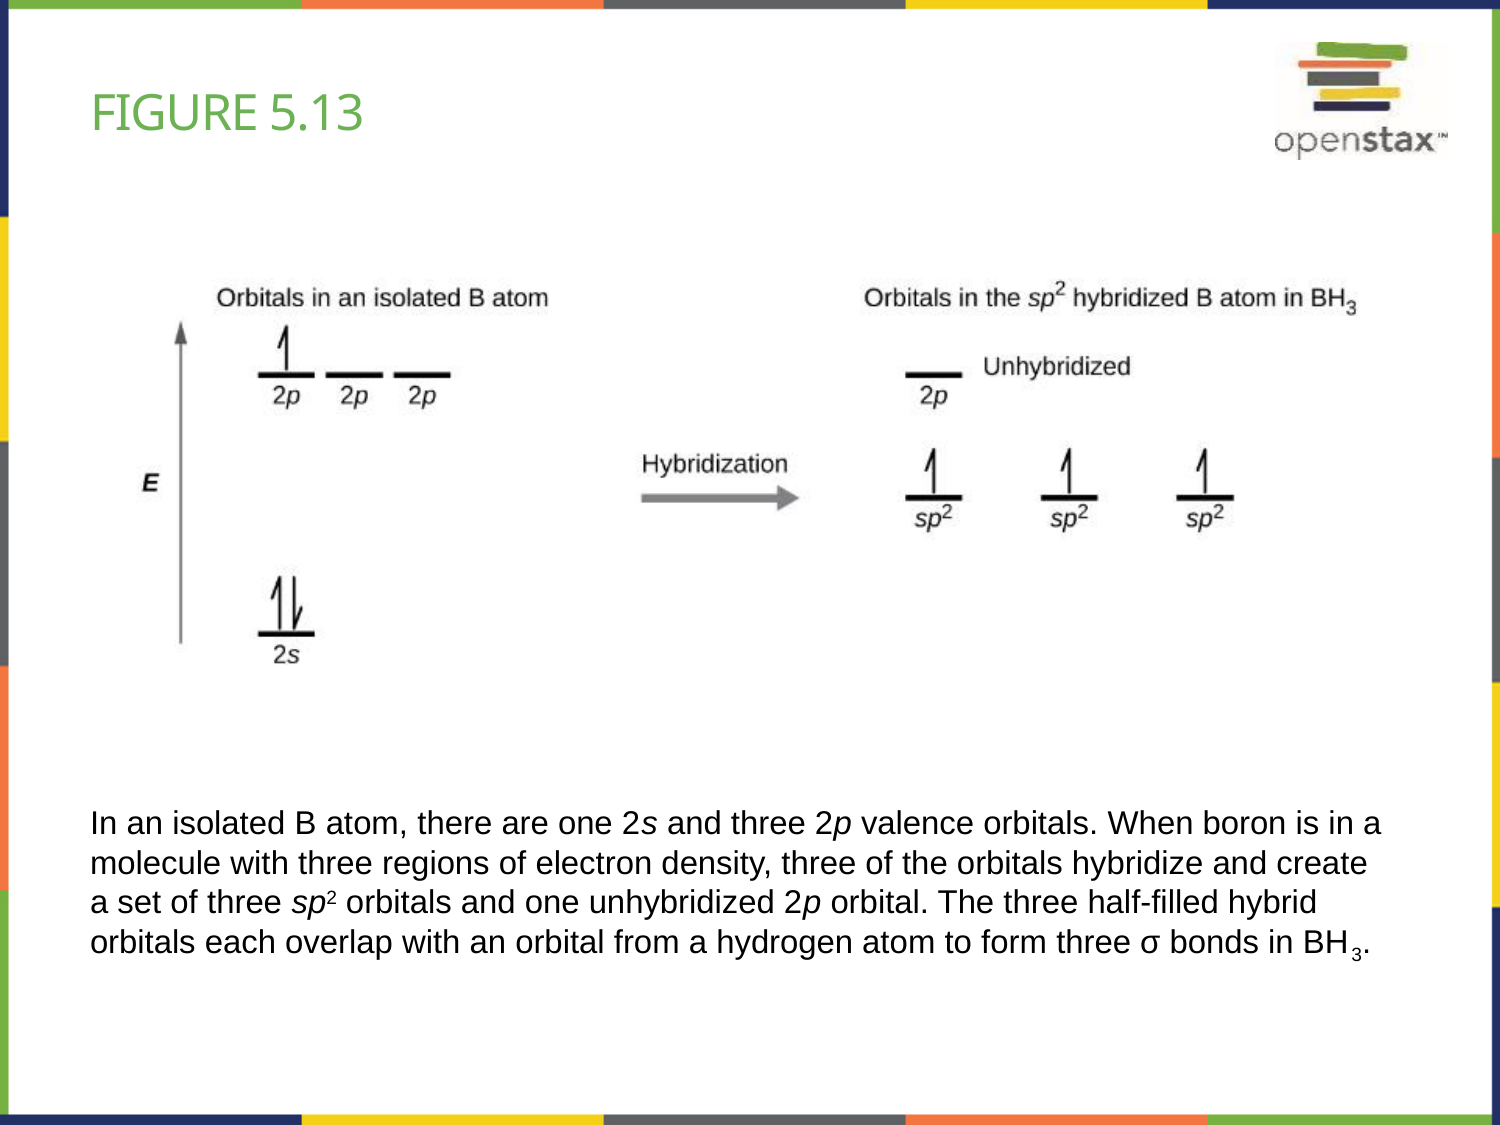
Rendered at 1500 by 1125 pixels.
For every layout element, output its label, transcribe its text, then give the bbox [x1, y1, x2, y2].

list In an isolated B atom, there are one 2s and three 2p valence orbitals. When boron is in a molecule with three regions of electron density, three of the orbitals hybridize and create a set of three sp2 orbitals and one unhybridized 2p orbital. The three half-filled hybrid orbitals each overlap with an orbital from a hydrogen atom to form three σ bonds in BH3. [75, 794, 1398, 986]
title Figure 5.13 [75, 39, 1398, 148]
picture [0, 0, 1500, 1125]
